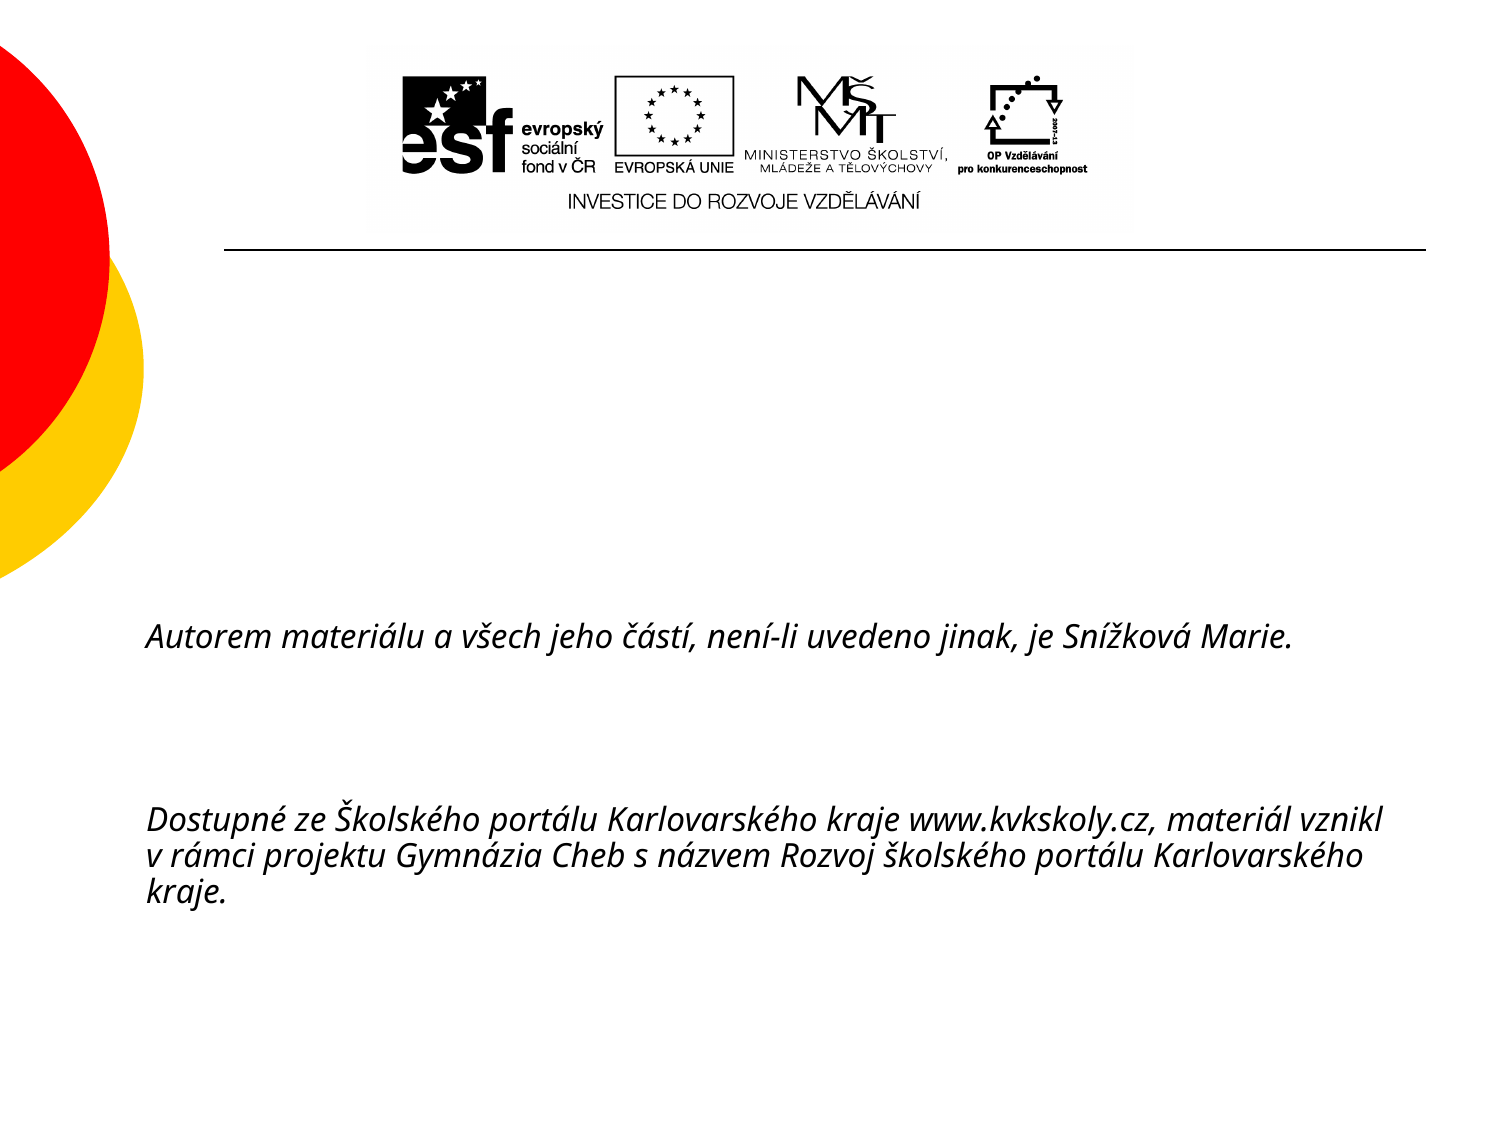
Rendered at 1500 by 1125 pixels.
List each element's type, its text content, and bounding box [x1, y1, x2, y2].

list Autorem materiálu a všech jeho částí, není-li uvedeno jinak, je Snížková Marie. Dostupné ze Školského portálu Karlovarského kraje www.kvkskoly.cz, materiál vznikl v rámci projektu Gymnázia Cheb s názvem Rozvoj školského portálu Karlovarského kraje. [75, 262, 1426, 1006]
picture [366, 45, 1134, 233]
